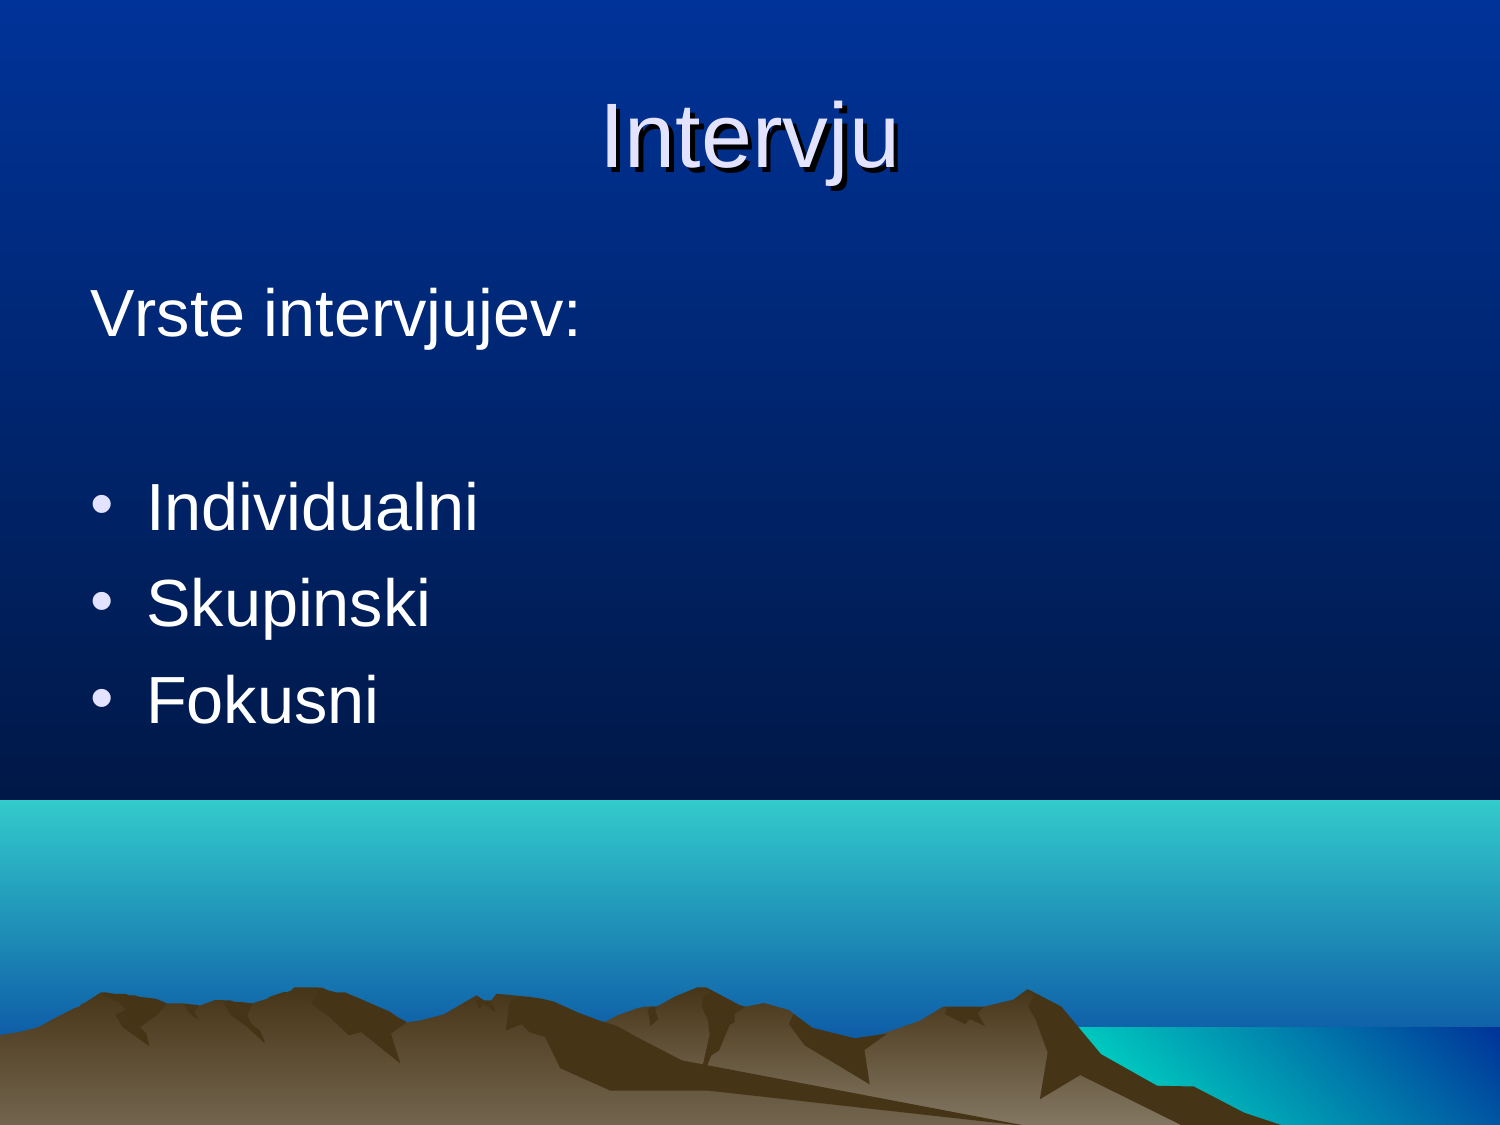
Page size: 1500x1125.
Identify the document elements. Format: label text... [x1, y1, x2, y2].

list Vrste intervjujev: Individualni Skupinski Fokusni [75, 262, 1426, 1001]
title Intervju [75, 37, 1426, 225]
